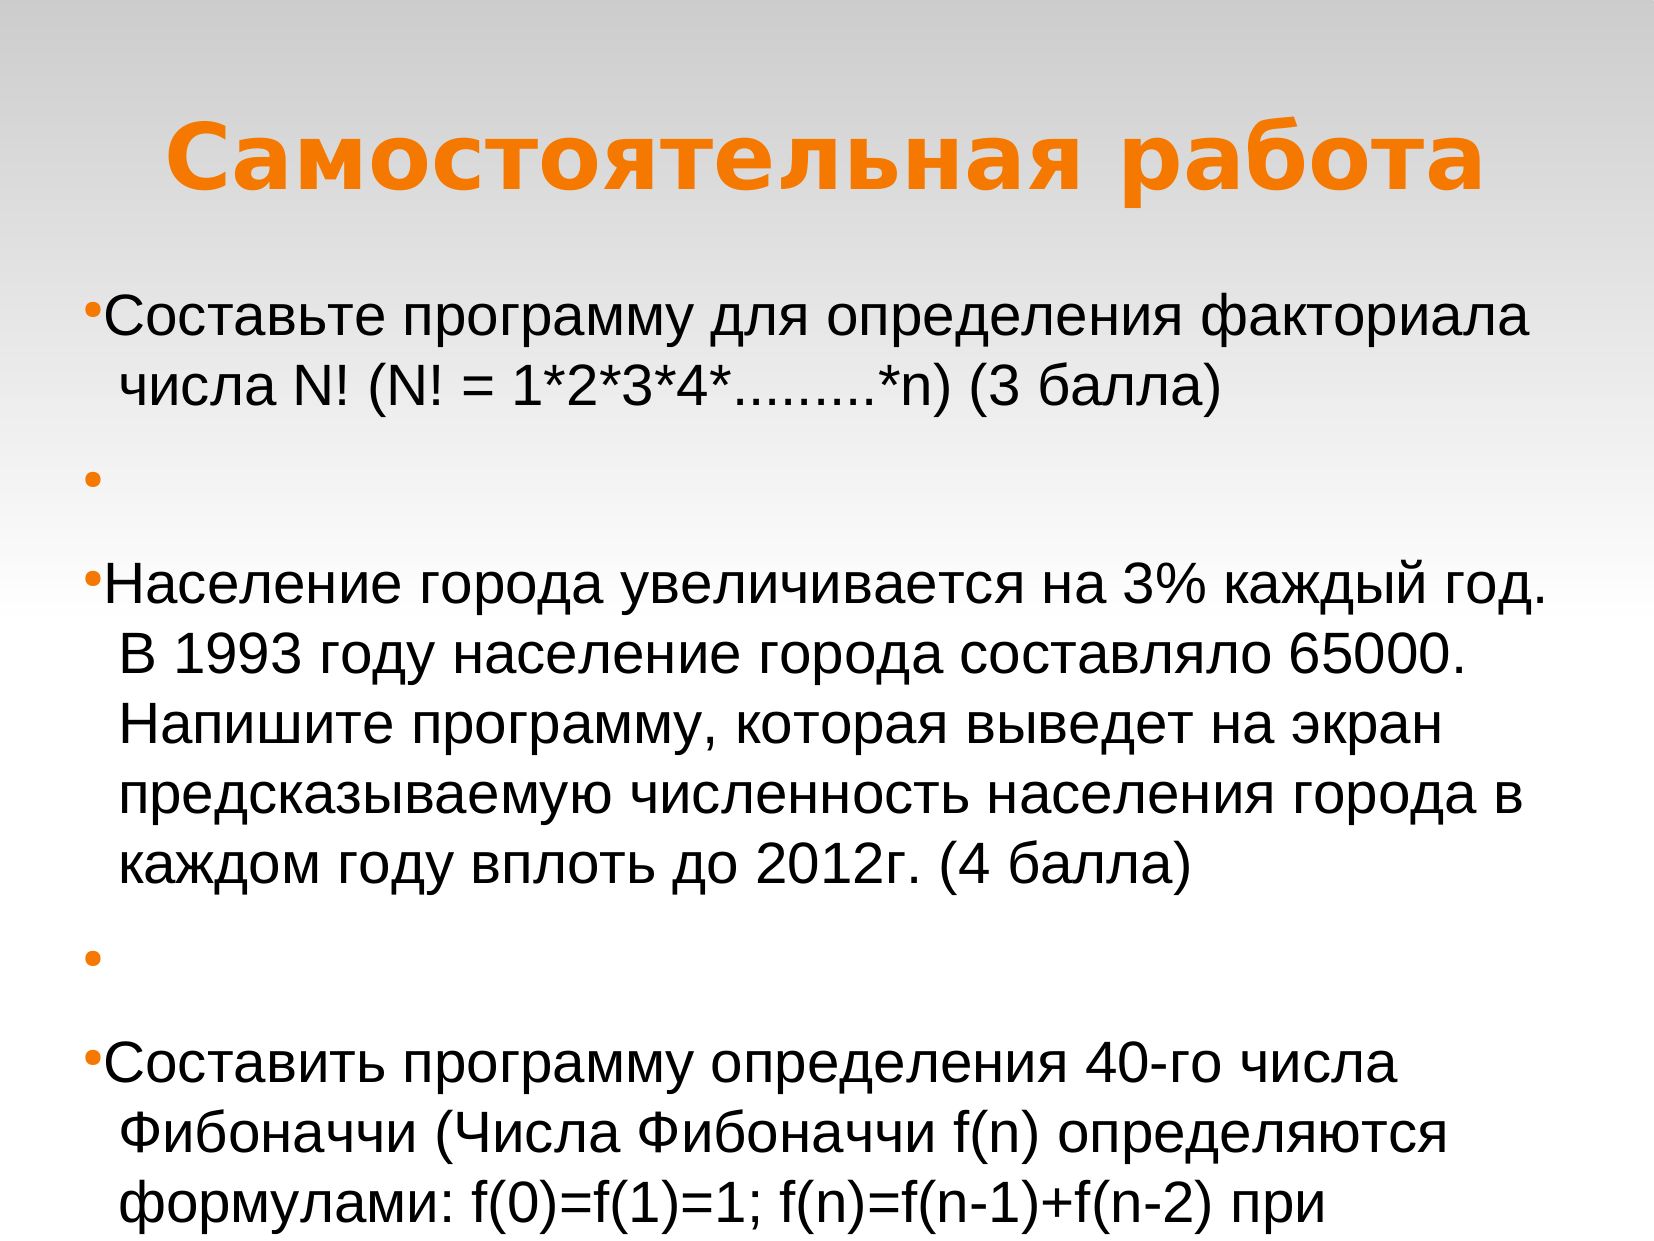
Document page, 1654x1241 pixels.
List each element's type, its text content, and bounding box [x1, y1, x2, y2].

title Самостоятельная работа [82, 56, 1571, 250]
subtitle Составьте программу для определения факториала числа N! (N! = 1*2*3*4*.........*n) (3 балла) Население города увеличивается на 3% каждый год. В 1993 году население города составляло 65000. Напишите программу, которая выведет на экран предсказываемую численность населения города в каждом году вплоть до 2012г. (4 балла) Составить программу определения 40-го числа Фибоначчи (Числа Фибоначчи f(n) определяются формулами: f(0)=f(1)=1; f(n)=f(n-1)+f(n-2) при n=2,3,...) (5 баллов) [82, 276, 1571, 1122]
